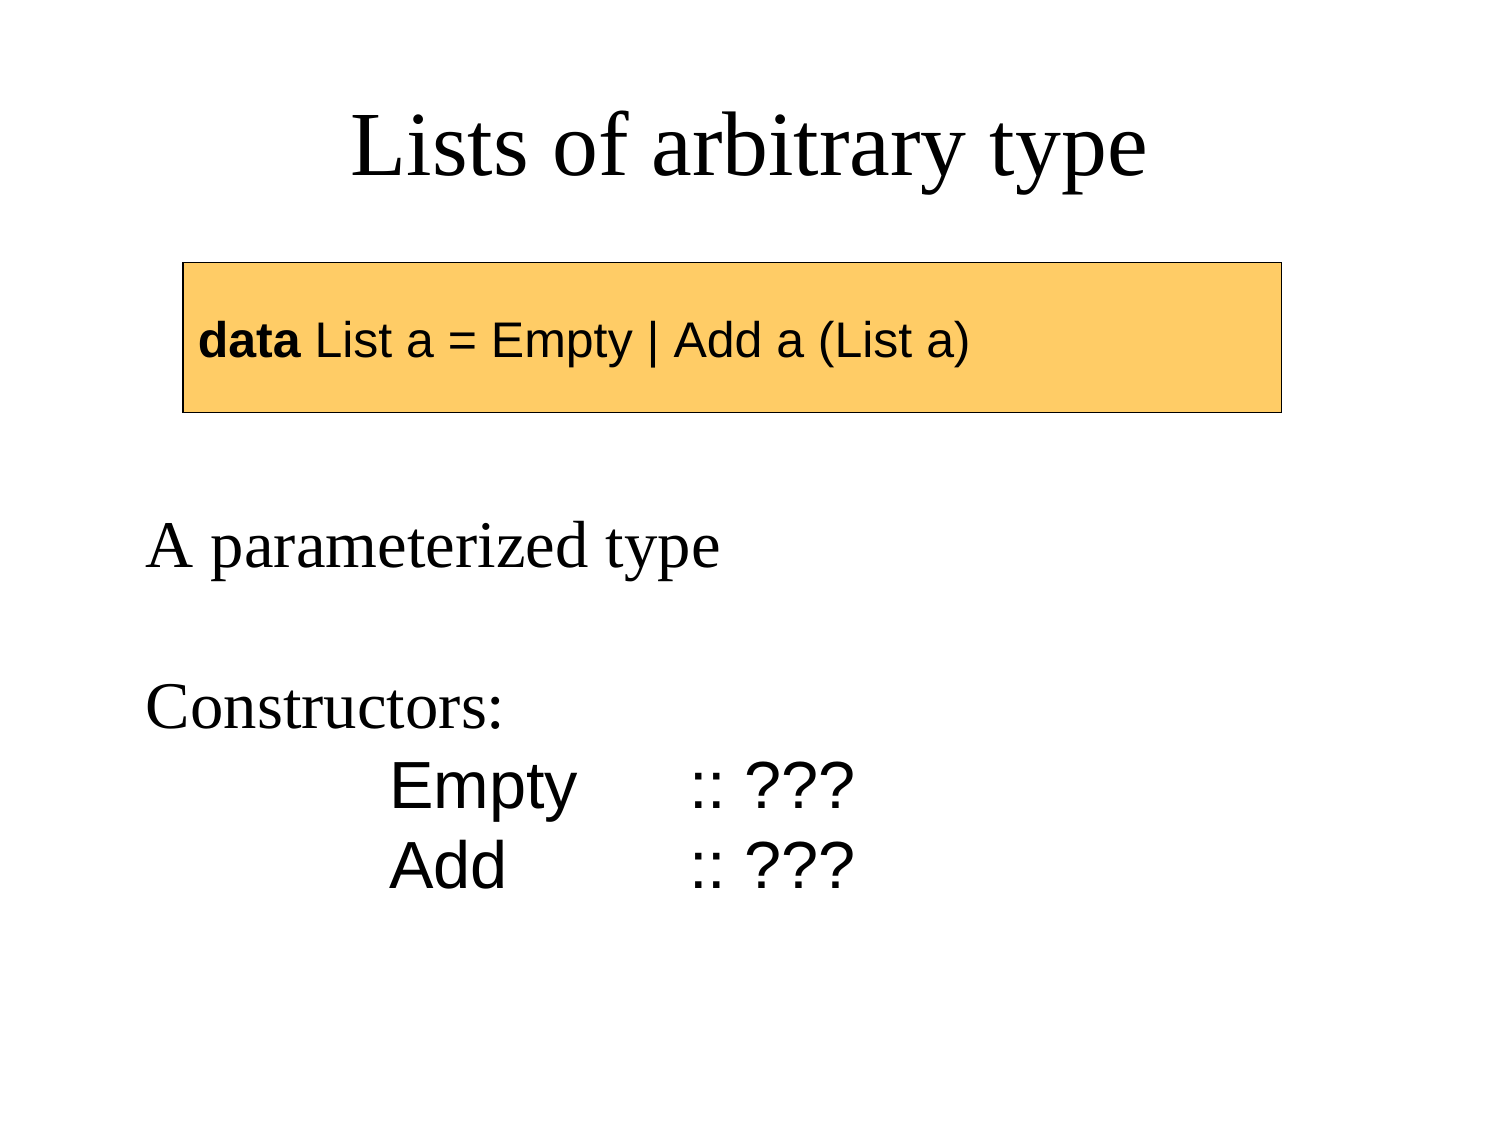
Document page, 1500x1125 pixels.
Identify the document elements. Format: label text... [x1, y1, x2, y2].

title Lists of arbitrary type [75, 45, 1426, 233]
text_box data List a = Empty | Add a (List a) [183, 262, 1282, 299]
list A parameterized type Constructors: Empty :: ??? Add :: ??? [75, 299, 1426, 1005]
